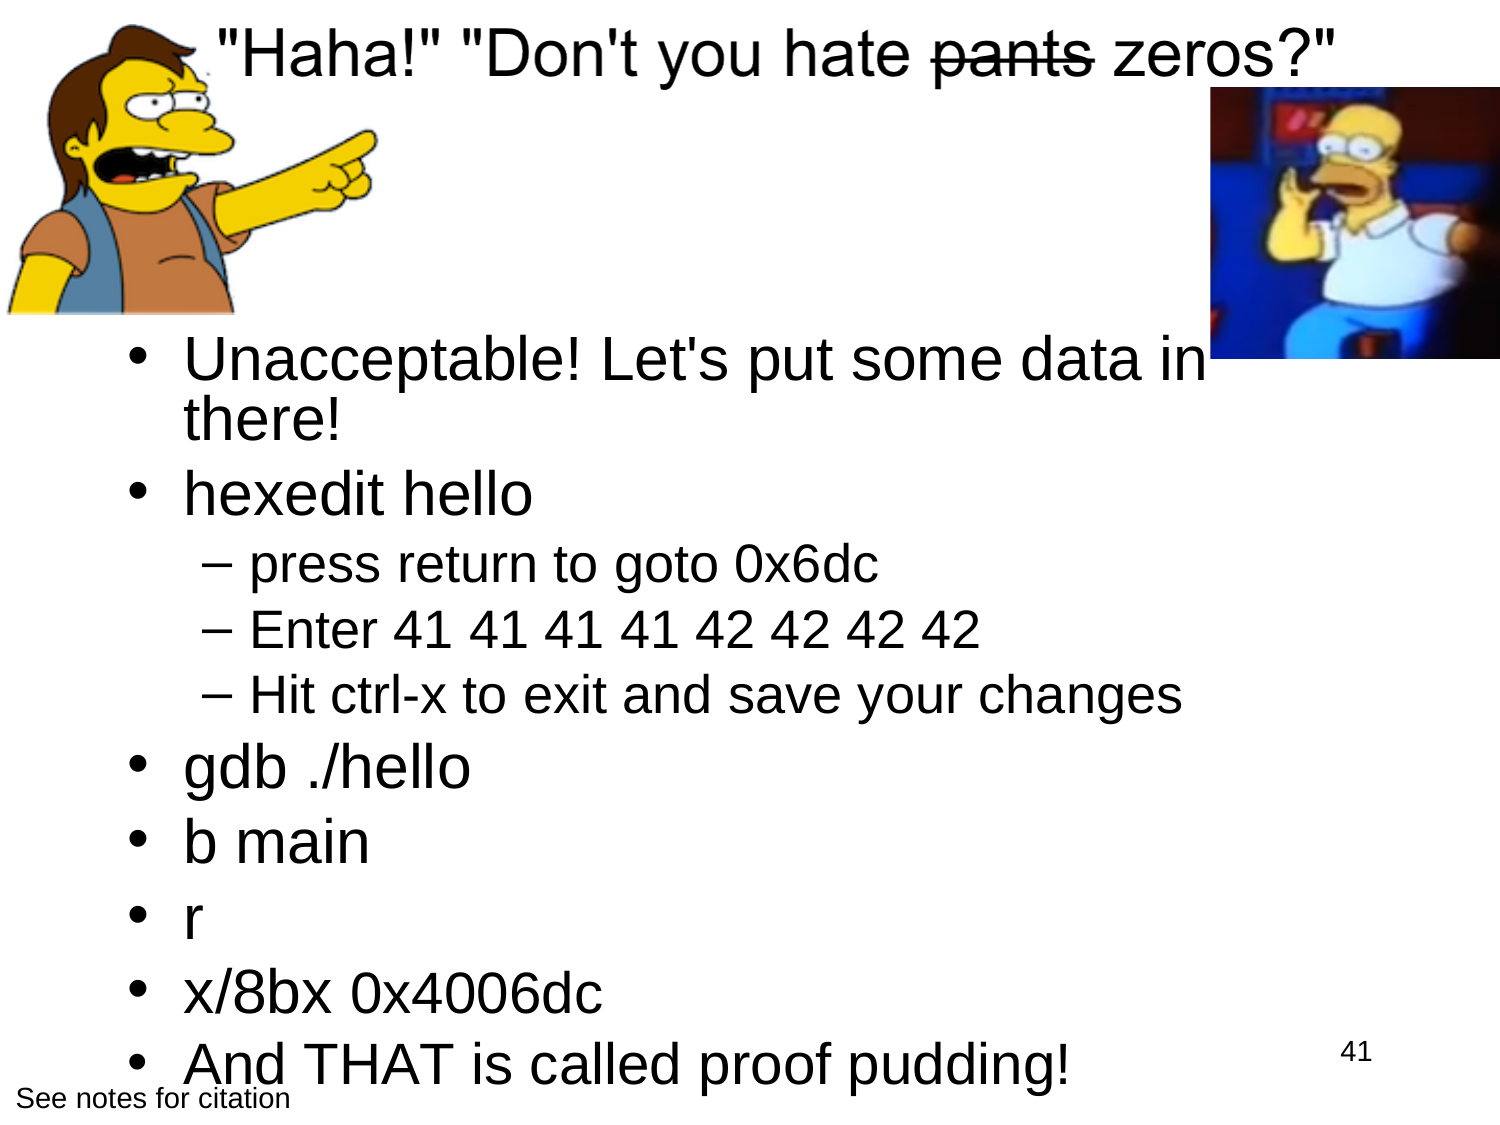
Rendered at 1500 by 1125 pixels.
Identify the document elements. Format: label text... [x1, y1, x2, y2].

picture [1, 1, 1500, 359]
list Unacceptable! Let's put some data in there! hexedit hello press return to goto 0x6dc Enter 41 41 41 41 42 42 42 42 Hit ctrl-x to exit and save your changes gdb ./hello b main r x/8bx 0x4006dc And THAT is called proof pudding! [112, 324, 1388, 1125]
text_box <number> [1074, 1025, 1388, 1101]
text_box See notes for citation [0, 1072, 307, 1123]
